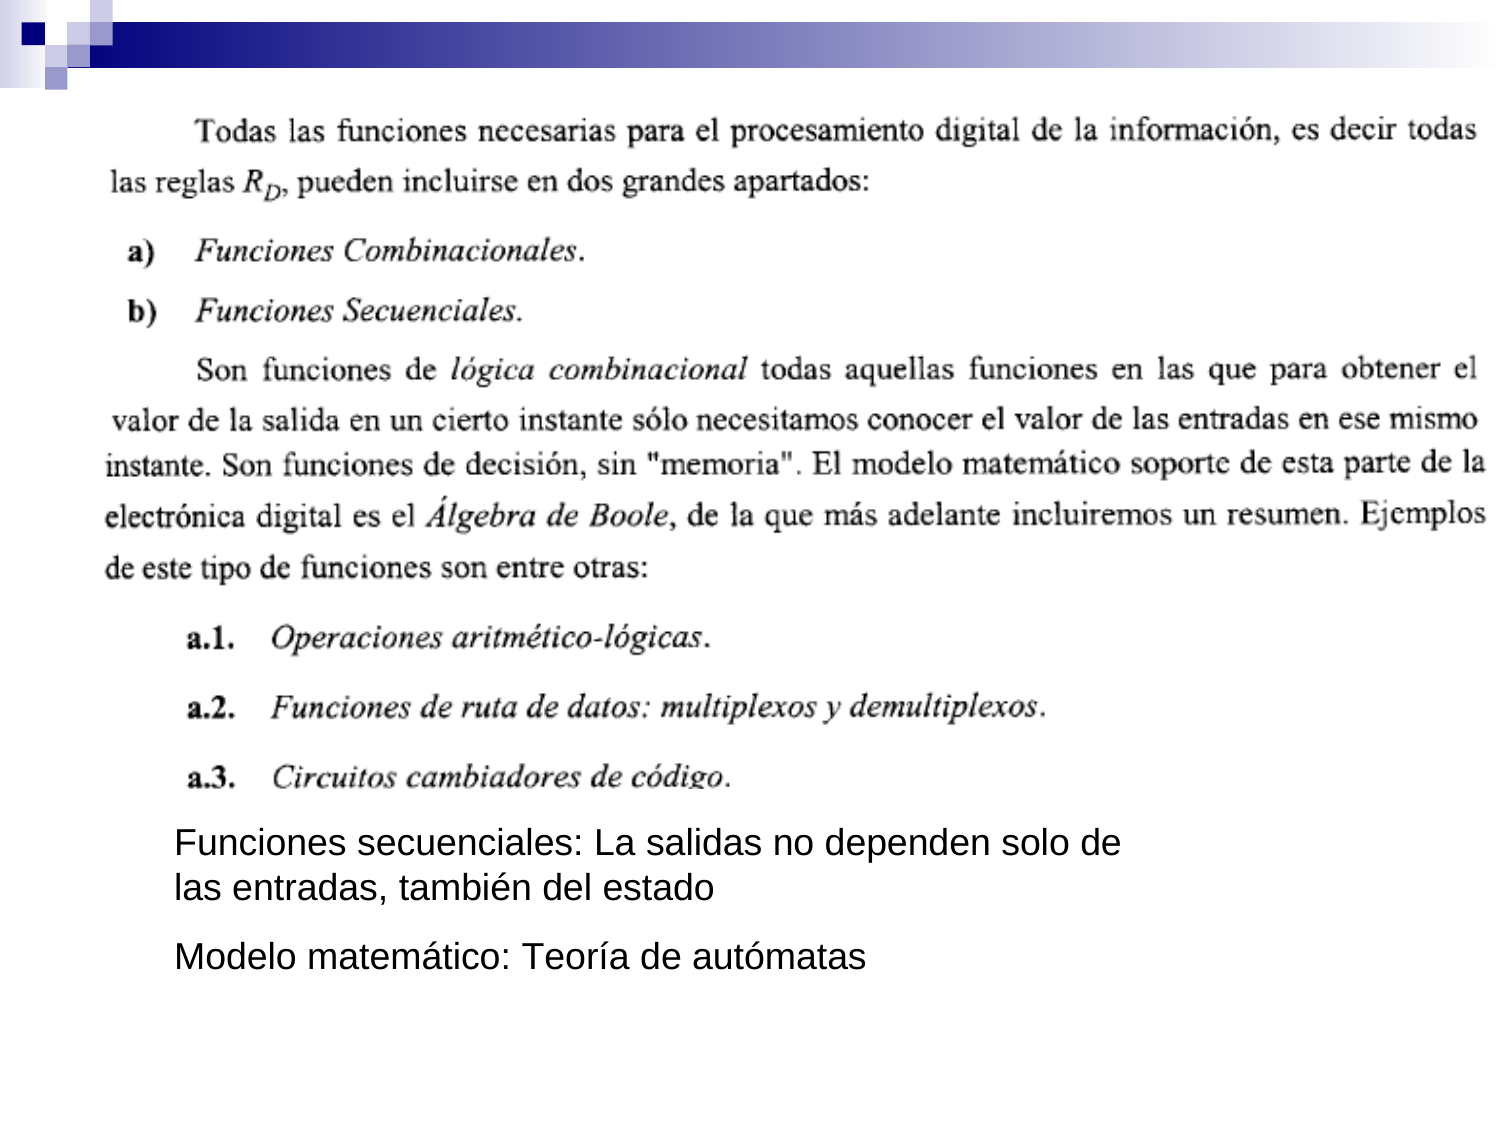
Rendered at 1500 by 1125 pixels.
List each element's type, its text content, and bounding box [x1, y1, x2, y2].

text_box Funciones secuenciales: La salidas no dependen solo de las entradas, también del estado Modelo matemático: Teoría de autómatas [159, 810, 1188, 985]
picture [63, 113, 1500, 789]
